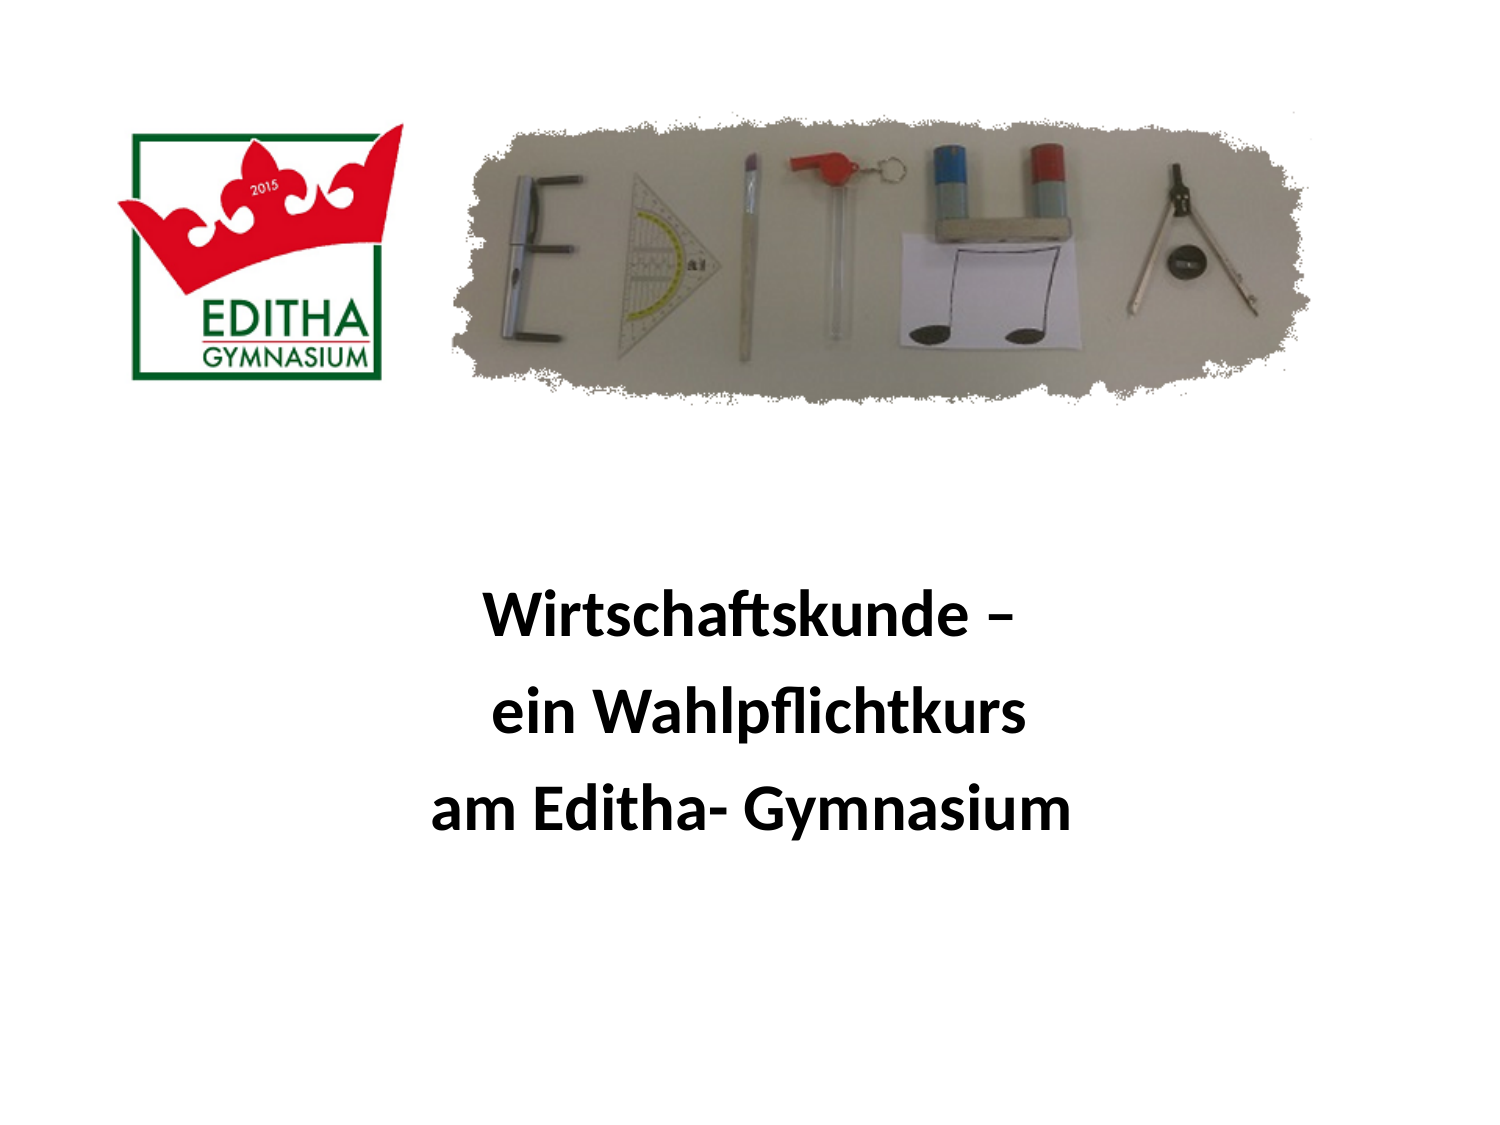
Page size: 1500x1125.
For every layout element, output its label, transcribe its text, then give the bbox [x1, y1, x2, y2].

picture [102, 101, 1398, 415]
text_box Wirtschaftskunde – ein Wahlpflichtkurs am Editha- Gymnasium [227, 562, 1278, 954]
